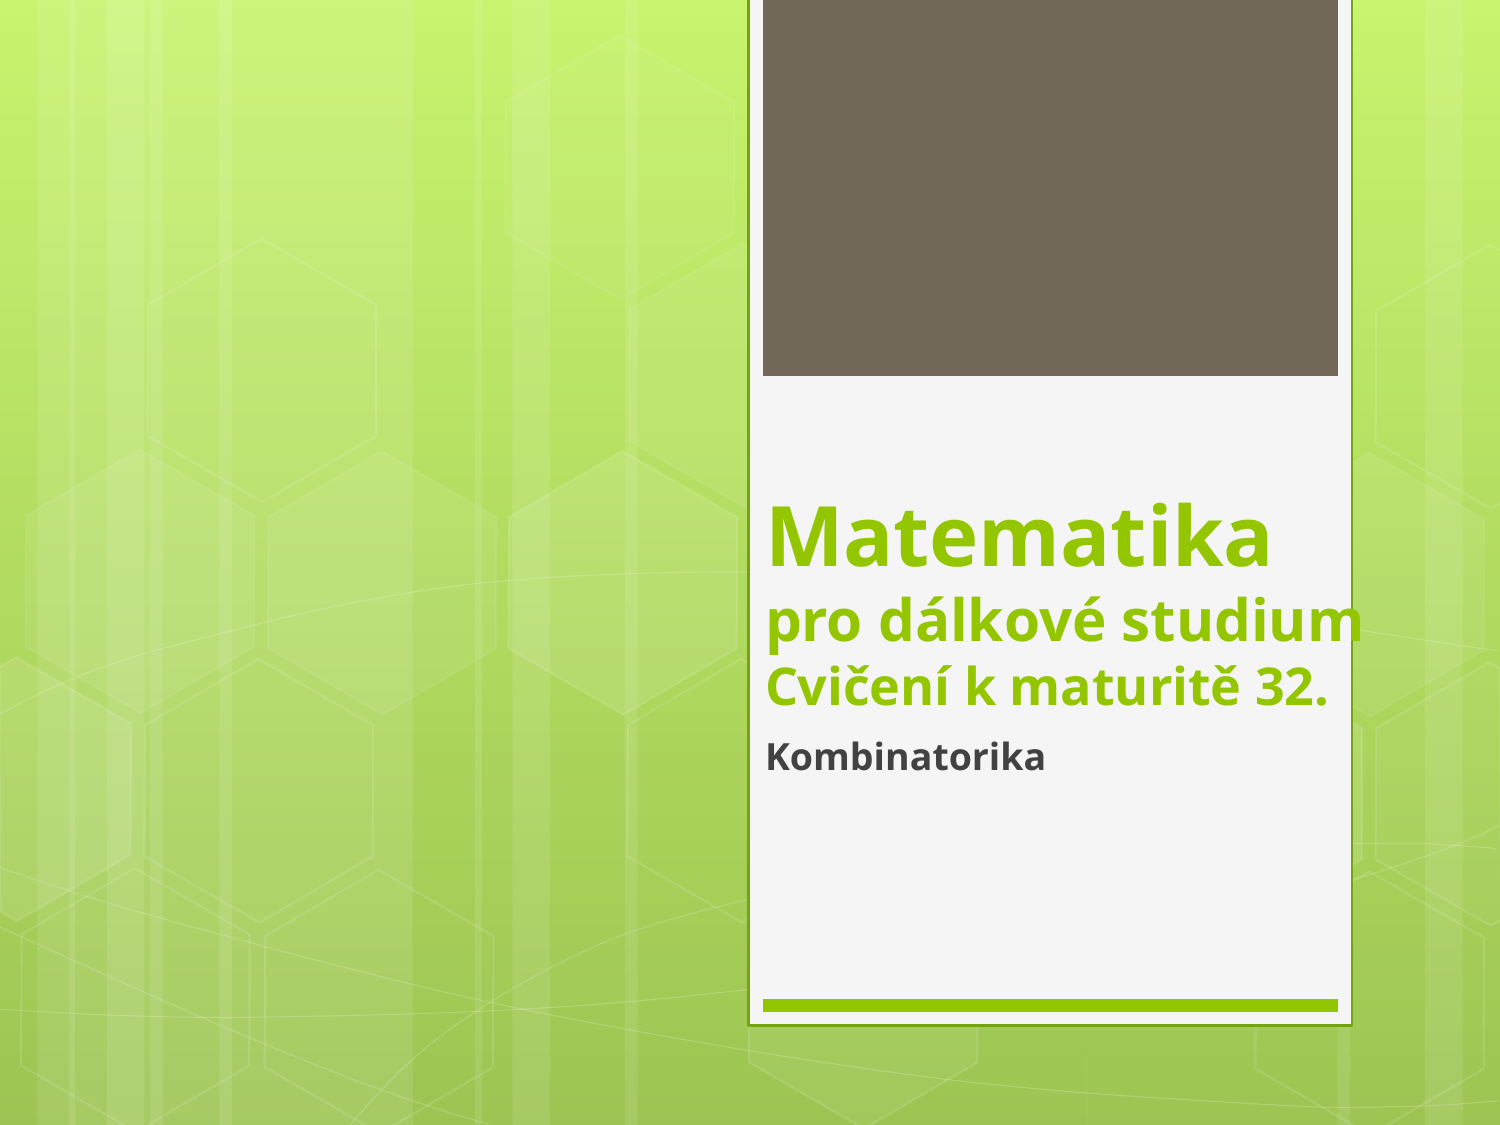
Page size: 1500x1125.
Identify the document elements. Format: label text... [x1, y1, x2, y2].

subtitle Kombinatorika [750, 725, 1320, 933]
title Matematika pro dálkové studium Cvičení k maturitě 32. [750, 444, 1400, 724]
